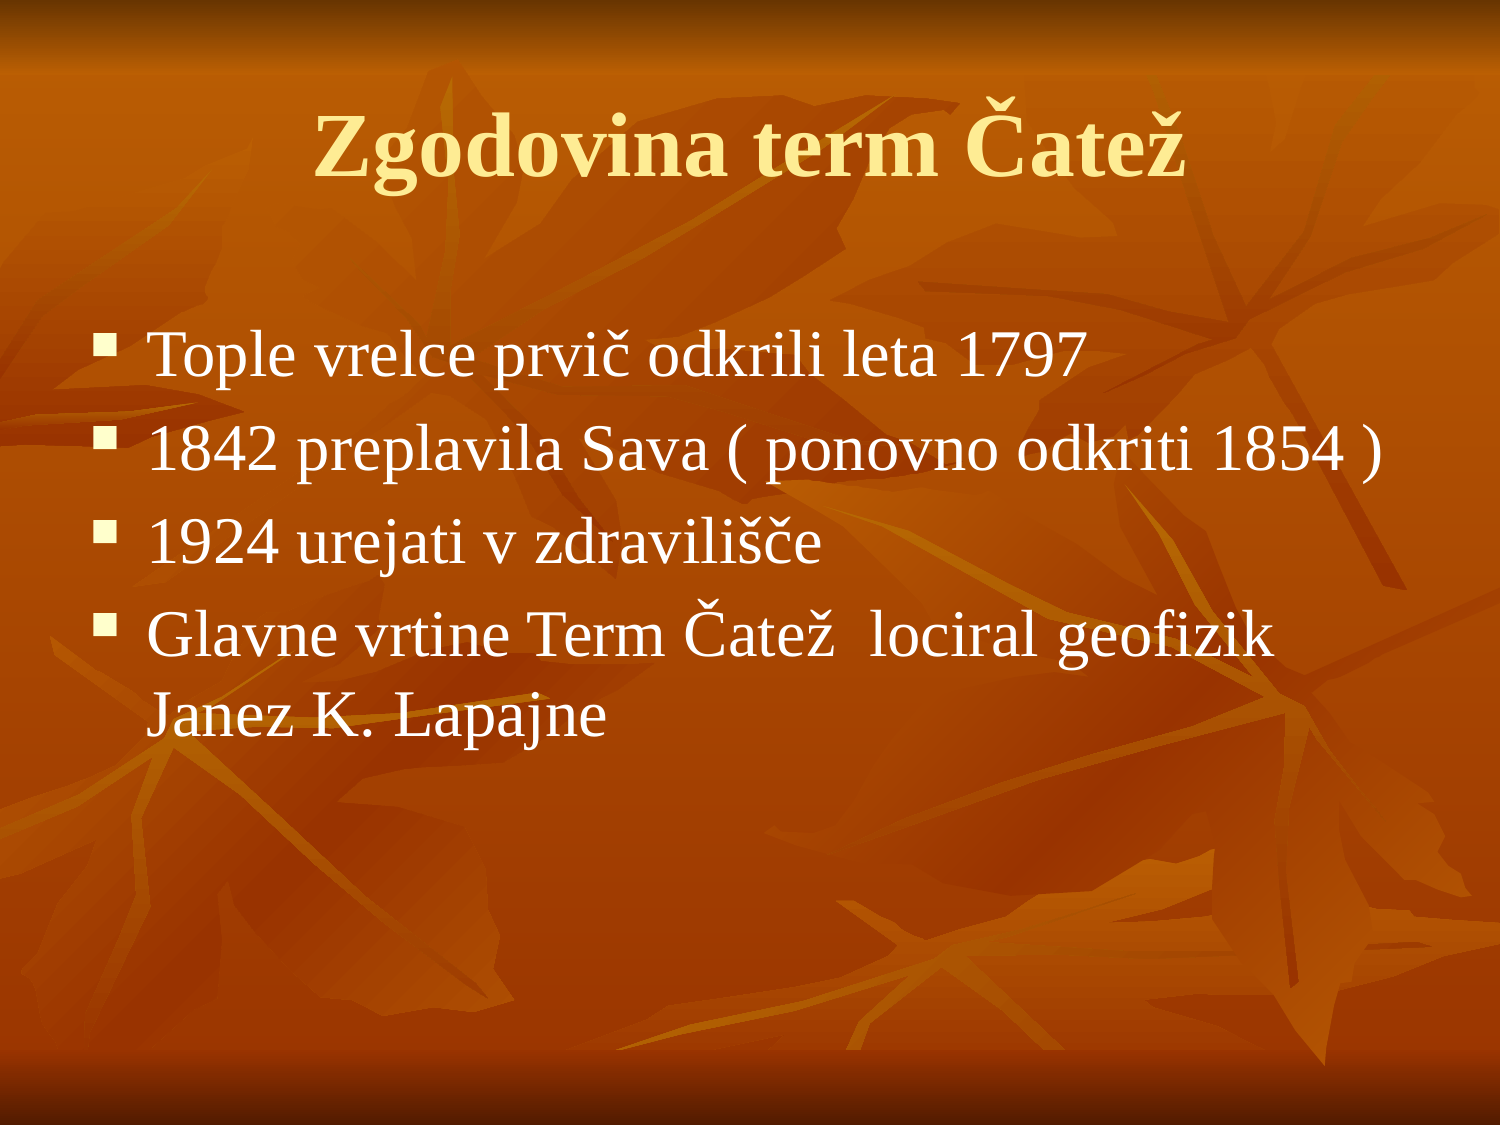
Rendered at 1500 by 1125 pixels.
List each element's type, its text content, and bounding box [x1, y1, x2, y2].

title Zgodovina term Čatež [75, 45, 1425, 234]
list Tople vrelce prvič odkrili leta 1797 1842 preplavila Sava ( ponovno odkriti 1854 ) 1924 urejati v zdravilišče Glavne vrtine Term Čatež lociral geofizik Janez K. Lapajne [75, 302, 1425, 1006]
